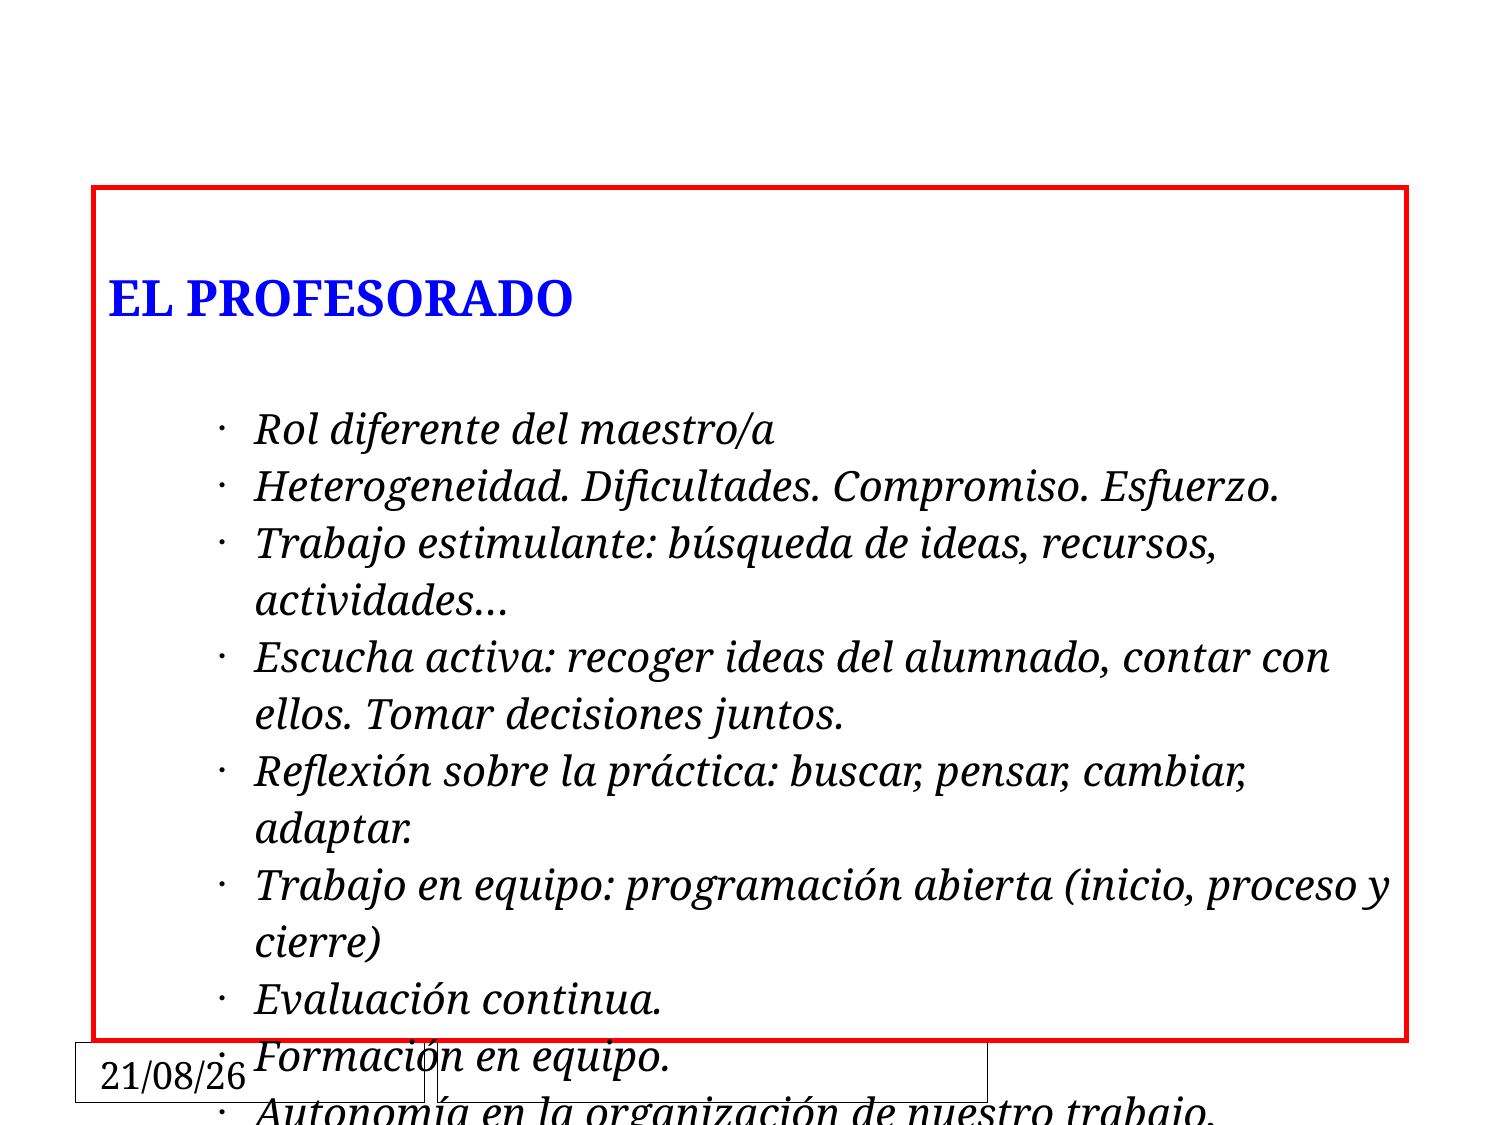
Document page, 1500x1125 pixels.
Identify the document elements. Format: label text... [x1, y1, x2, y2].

text_box EL PROFESORADO Rol diferente del maestro/a Heterogeneidad. Dificultades. Compromiso. Esfuerzo. Trabajo estimulante: búsqueda de ideas, recursos, actividades… Escucha activa: recoger ideas del alumnado, contar con ellos. Tomar decisiones juntos. Reflexión sobre la práctica: buscar, pensar, cambiar, adaptar. Trabajo en equipo: programación abierta (inicio, proceso y cierre) Evaluación continua. Formación en equipo. Autonomía en la organización de nuestro trabajo, creatividad, espontaneidad. ¡El tiempo! [93, 187, 1407, 1041]
